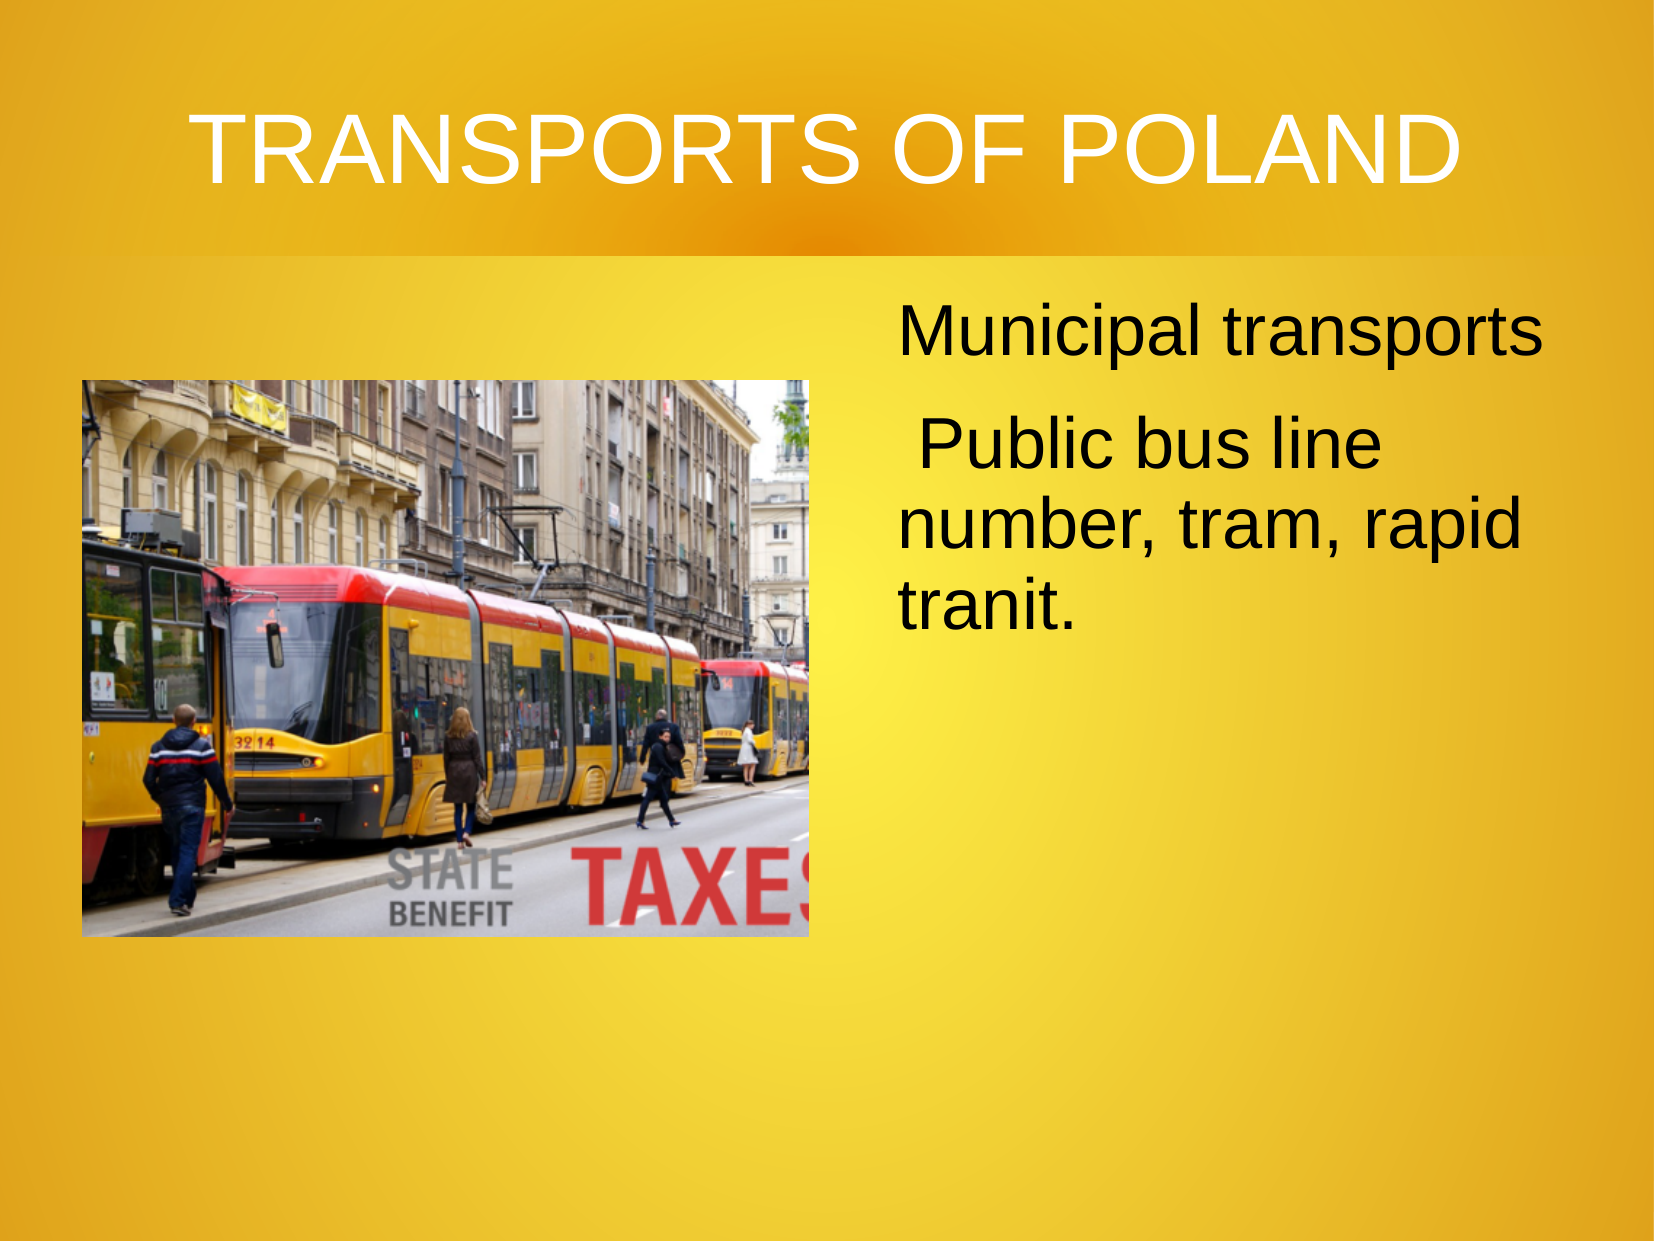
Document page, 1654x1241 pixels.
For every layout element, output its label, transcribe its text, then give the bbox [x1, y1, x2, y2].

title TRANSPORTS OF POLAND [82, 47, 1571, 252]
picture [82, 380, 809, 937]
list Municipal transports Public bus line number, tram, rapid tranit. [826, 290, 1553, 1010]
